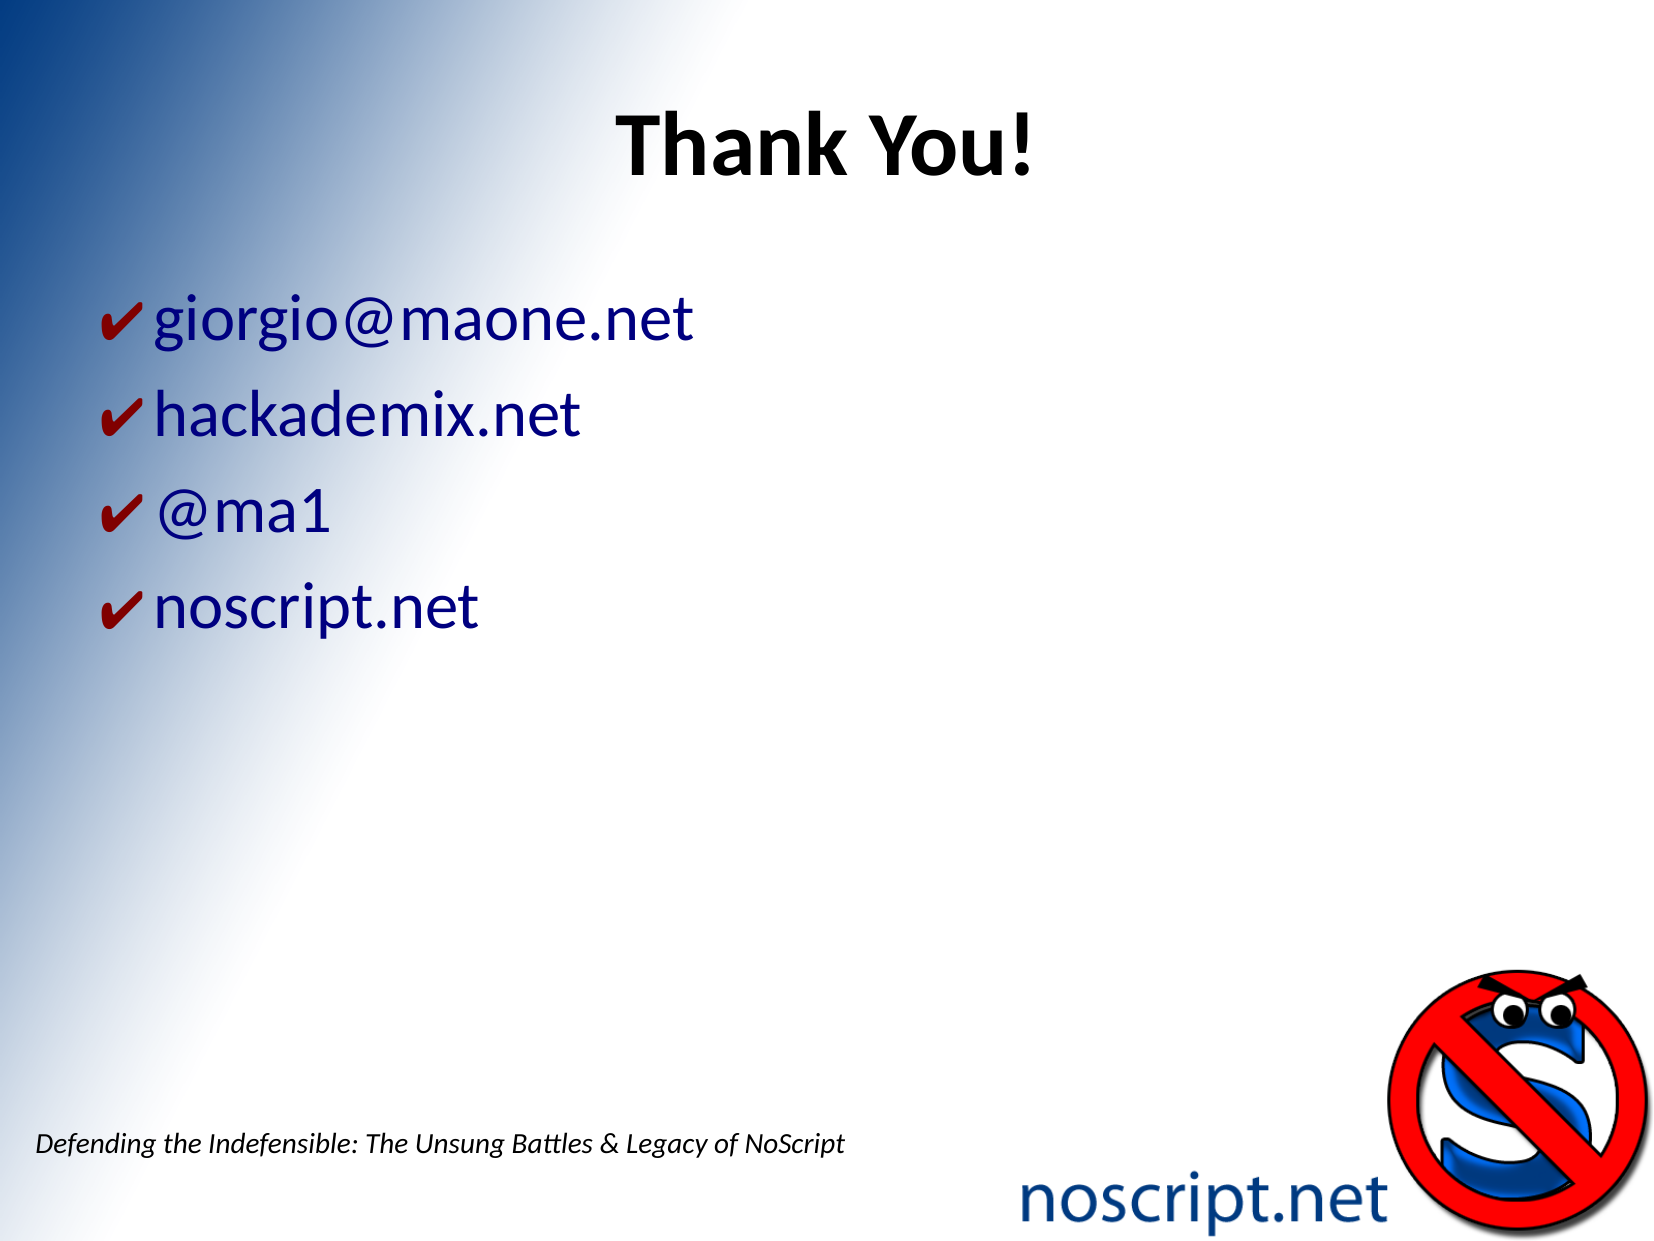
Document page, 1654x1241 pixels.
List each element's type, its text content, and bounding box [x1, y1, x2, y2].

list giorgio@maone.net hackademix.net @ma1 noscript.net [82, 290, 1571, 1010]
picture [0, 0, 1654, 1241]
title Thank You! [82, 49, 1571, 257]
